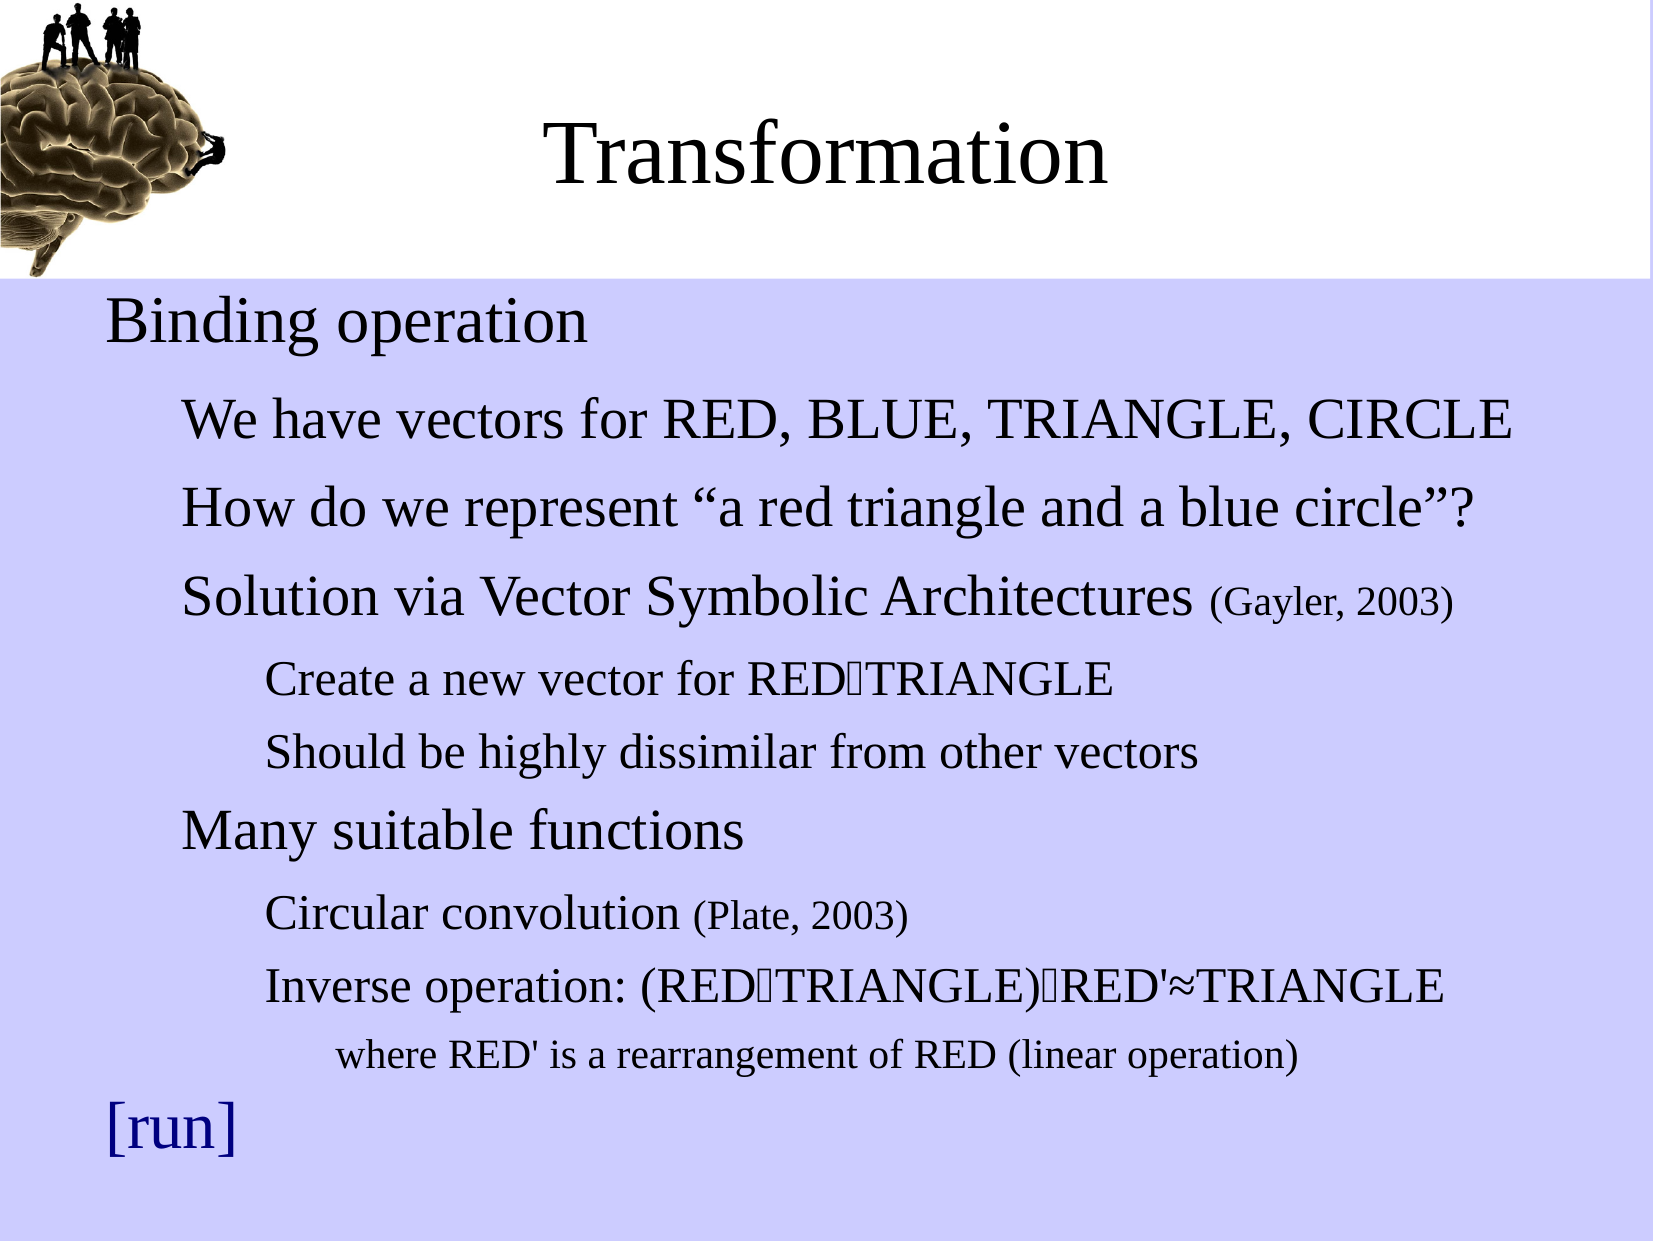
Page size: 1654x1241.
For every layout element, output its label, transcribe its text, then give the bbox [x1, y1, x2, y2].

picture [0, 0, 226, 278]
list Binding operation We have vectors for RED, BLUE, TRIANGLE, CIRCLE How do we represent “a red triangle and a blue circle”? Solution via Vector Symbolic Architectures (Gayler, 2003) Create a new vector for REDTRIANGLE Should be highly dissimilar from other vectors Many suitable functions Circular convolution (Plate, 2003) Inverse operation: (REDTRIANGLE)RED'≈TRIANGLE where RED' is a rearrangement of RED (linear operation) [run] [87, 283, 1576, 1173]
title Transformation [82, 56, 1571, 250]
